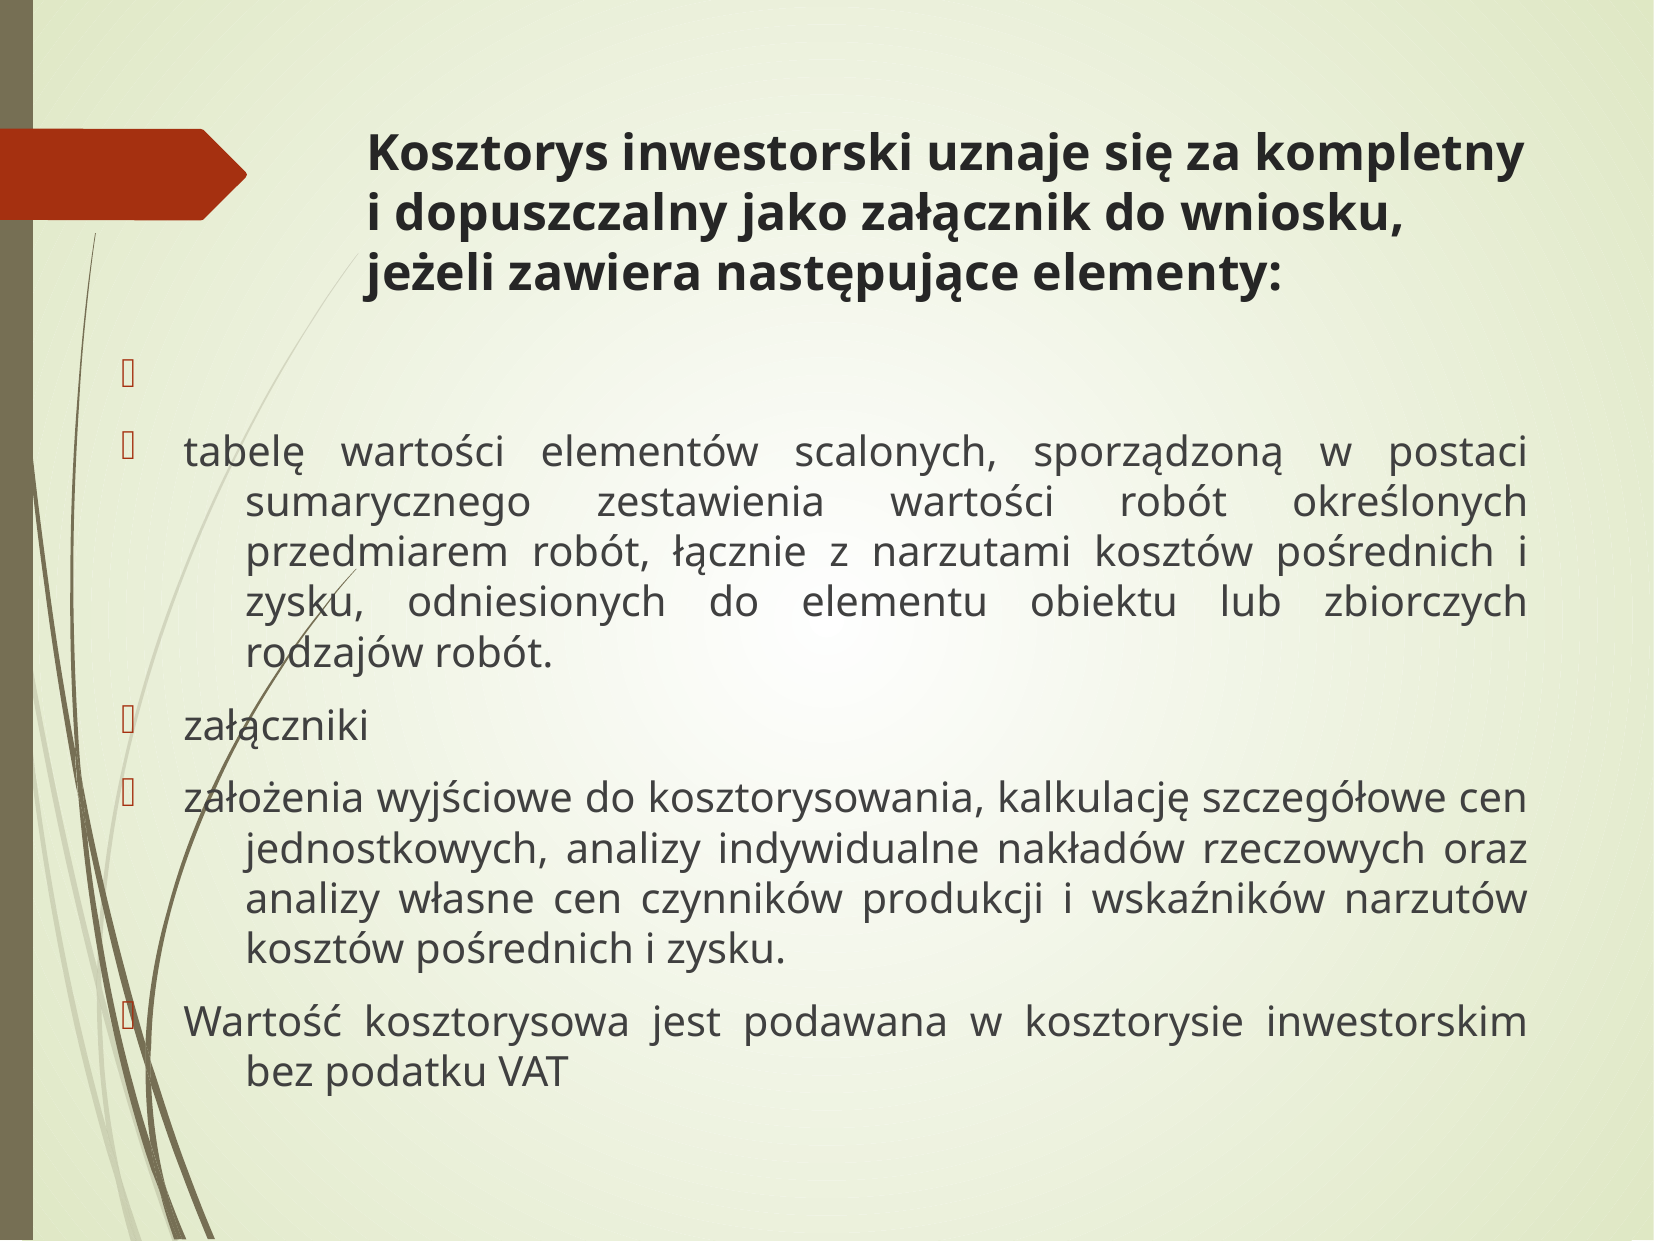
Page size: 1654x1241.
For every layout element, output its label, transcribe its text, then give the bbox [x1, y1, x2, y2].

title Kosztorys inwestorski uznaje się za kompletny i dopuszczalny jako załącznik do wniosku, jeżeli zawiera następujące elementy: [351, 112, 1544, 344]
list tabelę wartości elementów scalonych, sporządzoną w postaci sumarycznego zestawienia wartości robót określonych przedmiarem robót, łącznie z narzutami kosztów pośrednich i zysku, odniesionych do elementu obiektu lub zbiorczych rodzajów robót. załączniki założenia wyjściowe do kosztorysowania, kalkulację szczegółowe cen jednostkowych, analizy indywidualne nakładów rzeczowych oraz analizy własne cen czynników produkcji i wskaźników narzutów kosztów pośrednich i zysku. Wartość kosztorysowa jest podawana w kosztorysie inwestorskim bez podatku VAT [106, 344, 1544, 1191]
